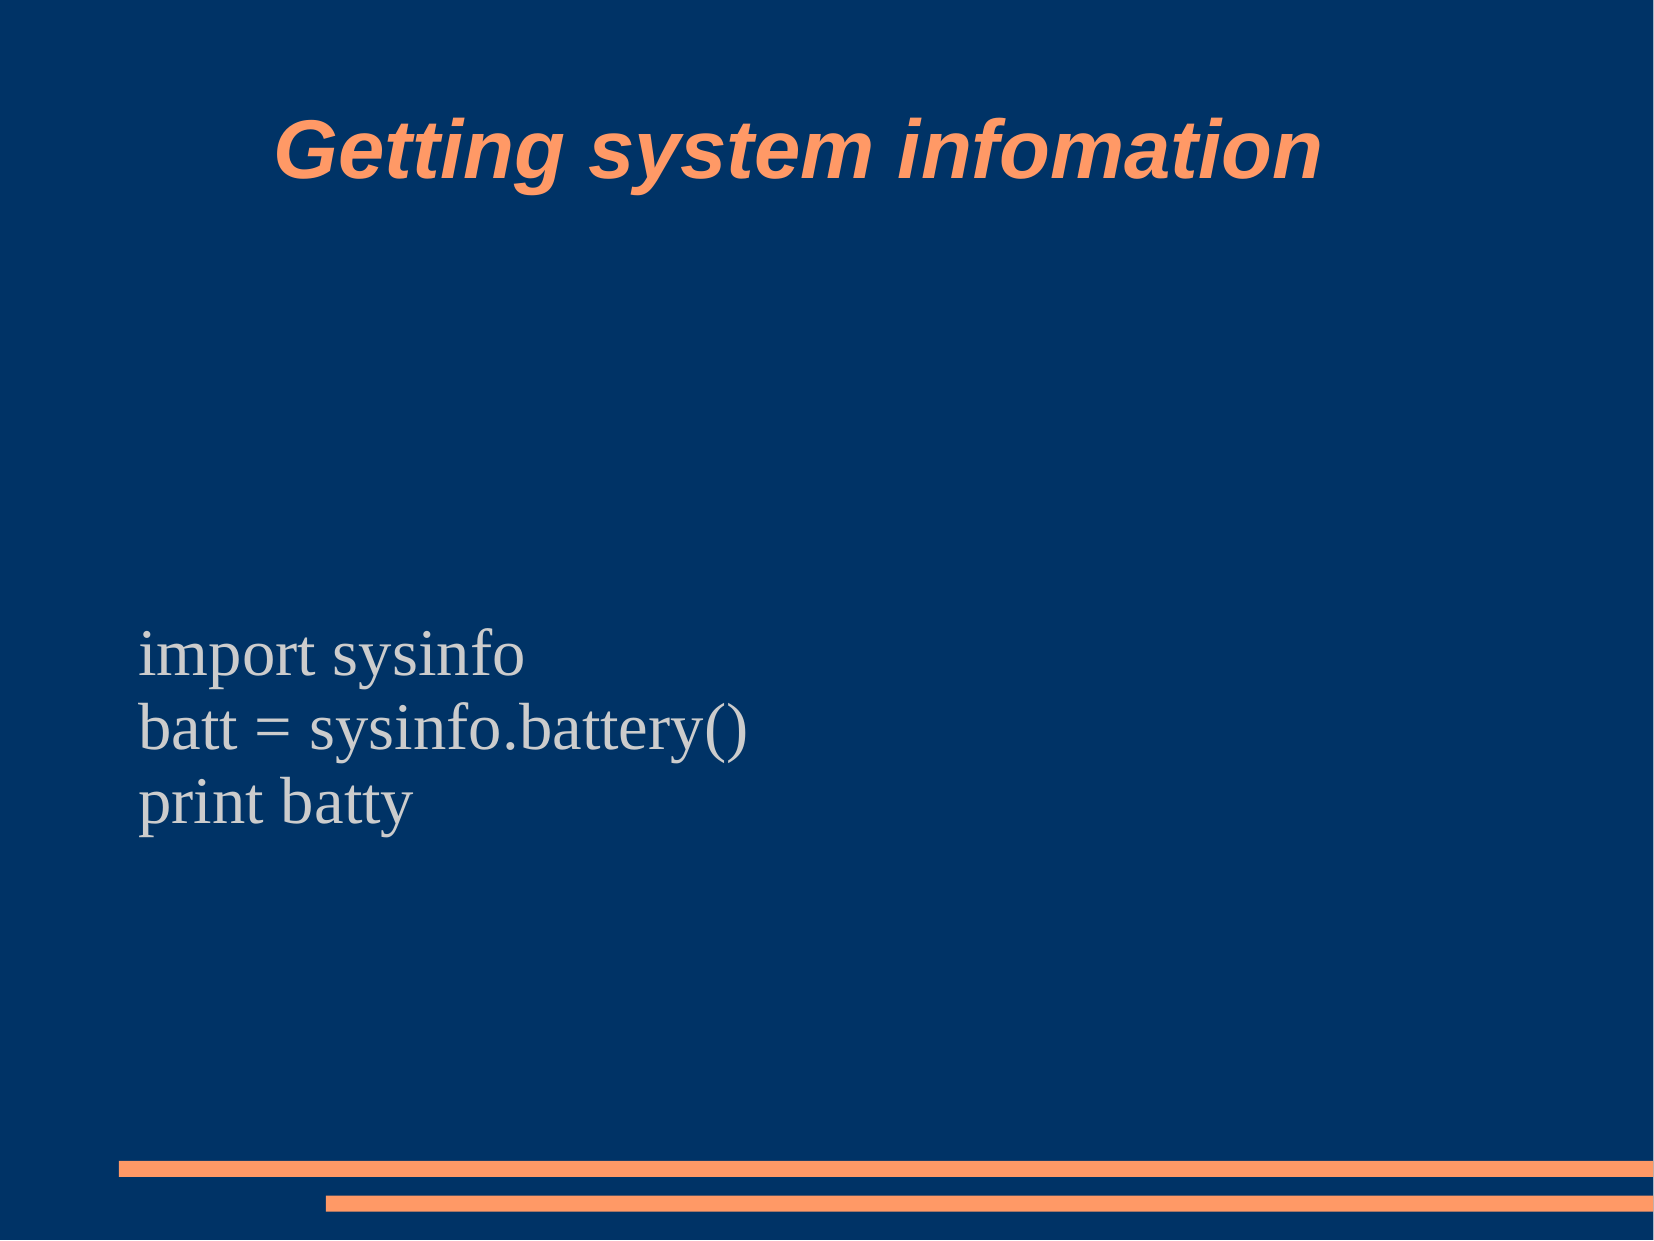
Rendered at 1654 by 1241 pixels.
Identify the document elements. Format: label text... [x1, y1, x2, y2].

title Getting system infomation [121, 53, 1534, 247]
subtitle import sysinfo batt = sysinfo.battery() print batty [121, 329, 1561, 1125]
